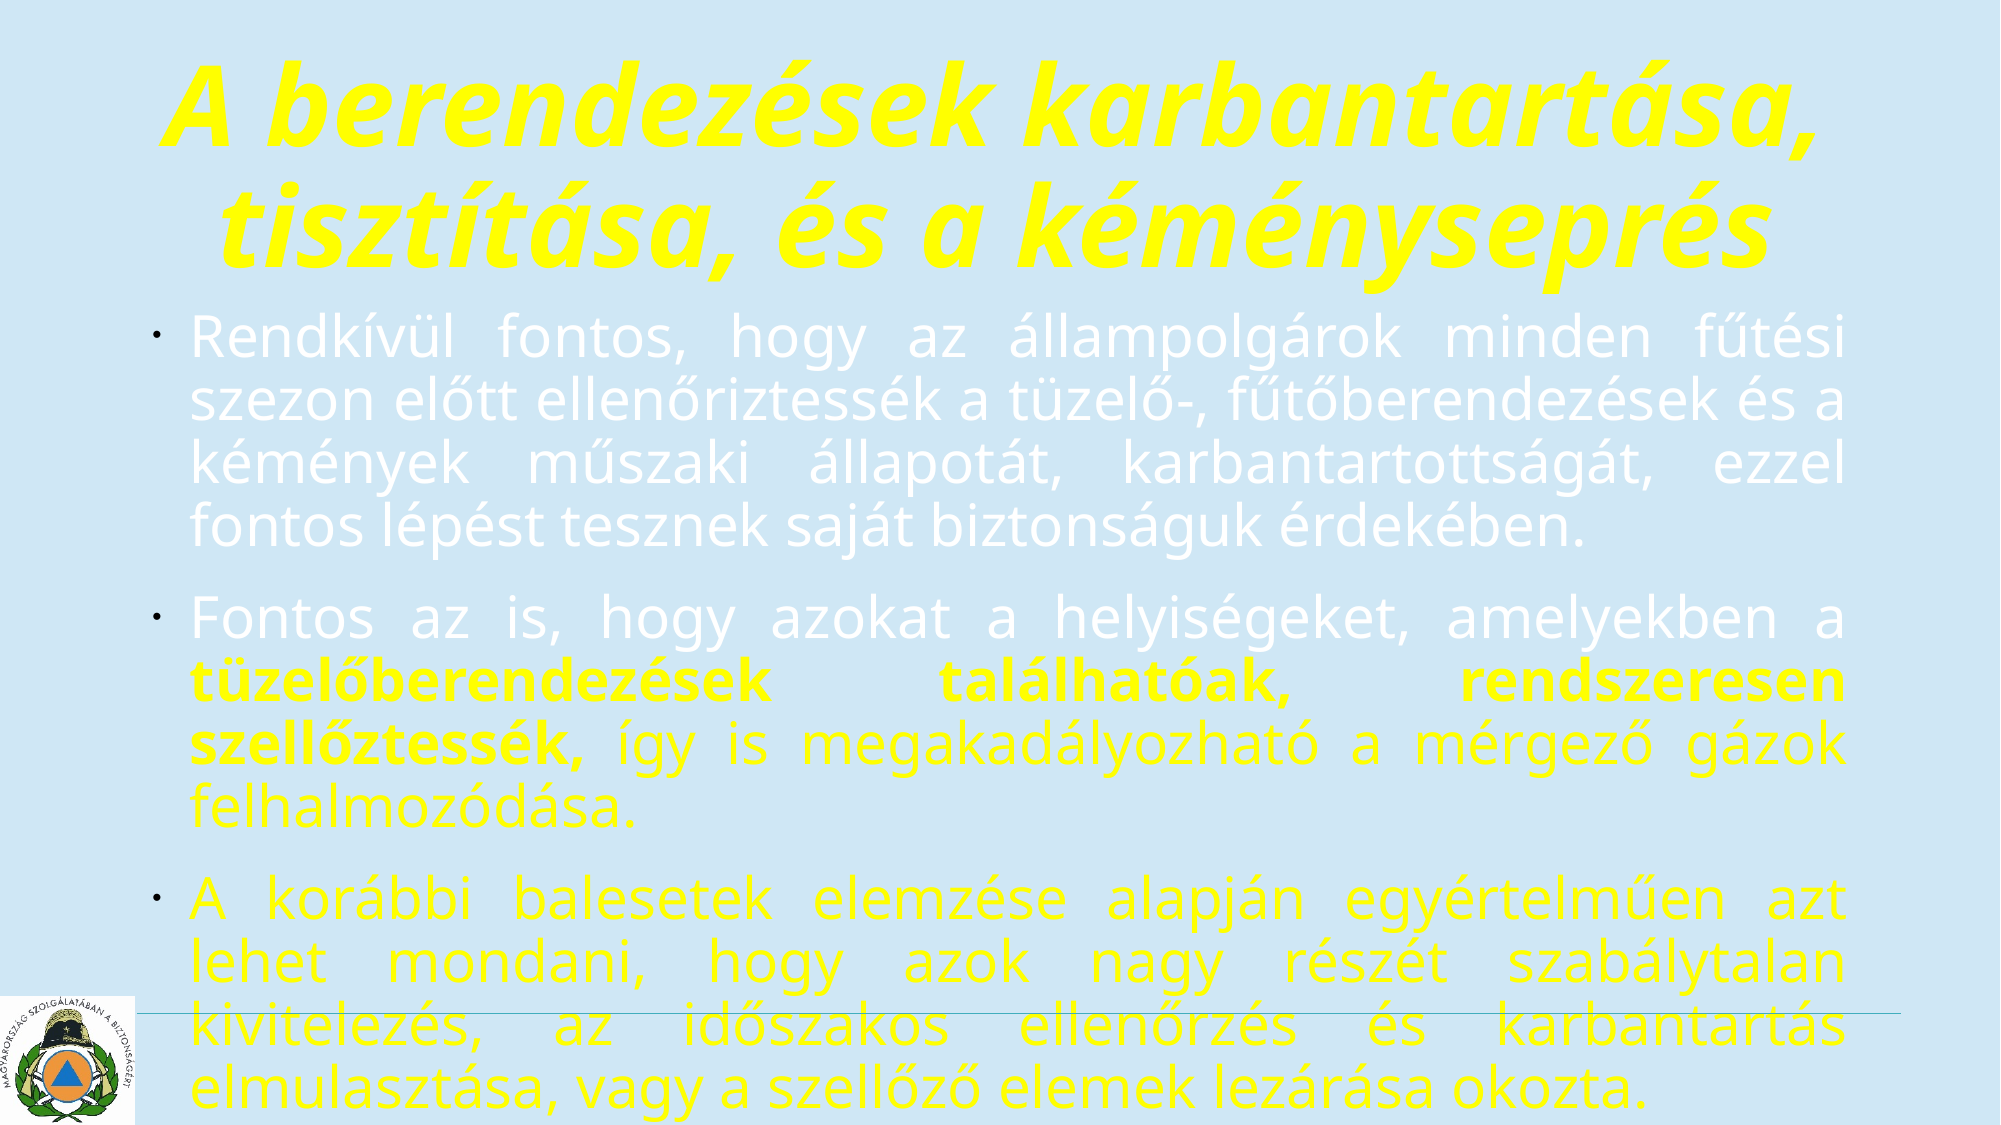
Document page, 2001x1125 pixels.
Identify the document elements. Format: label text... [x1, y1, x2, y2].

list Rendkívül fontos, hogy az állampolgárok minden fűtési szezon előtt ellenőriztessék a tüzelő-, fűtőberendezések és a kémények műszaki állapotát, karbantartottságát, ezzel fontos lépést tesznek saját biztonságuk érdekében. Fontos az is, hogy azokat a helyiségeket, amelyekben a tüzelőberendezések találhatóak, rendszeresen szellőztessék, így is megakadályozható a mérgező gázok felhalmozódása. A korábbi balesetek elemzése alapján egyértelműen azt lehet mondani, hogy azok nagy részét szabálytalan kivitelezés, az időszakos ellenőrzés és karbantartás elmulasztása, vagy a szellőző elemek lezárása okozta. [137, 1014, 1863, 1097]
title A berendezések karbantartása, tisztítása, és a kéményseprés [134, 41, 1860, 260]
list Rendkívül fontos, hogy az állampolgárok minden fűtési szezon előtt ellenőriztessék a tüzelő-, fűtőberendezések és a kémények műszaki állapotát, karbantartottságát, ezzel fontos lépést tesznek saját biztonságuk érdekében. Fontos az is, hogy azokat a helyiségeket, amelyekben a tüzelőberendezések találhatóak, rendszeresen szellőztessék, így is megakadályozható a mérgező gázok felhalmozódása. A korábbi balesetek elemzése alapján egyértelműen azt lehet mondani, hogy azok nagy részét szabálytalan kivitelezés, az időszakos ellenőrzés és karbantartás elmulasztása, vagy a szellőző elemek lezárása okozta. [137, 299, 1863, 1013]
picture [0, 996, 135, 1125]
